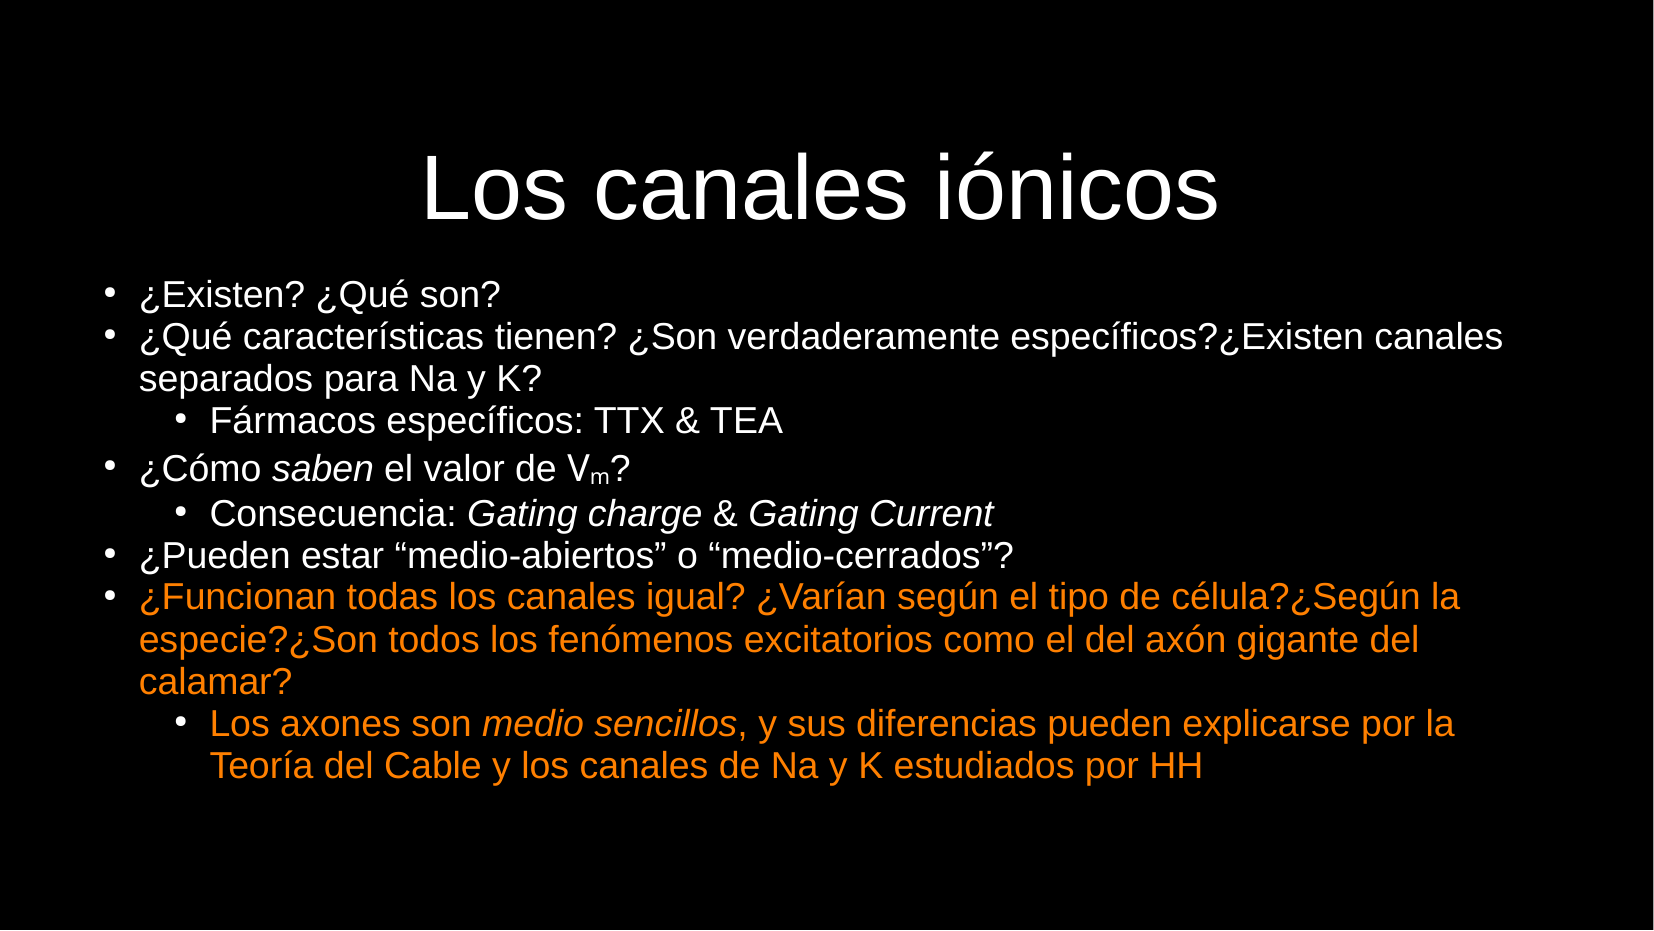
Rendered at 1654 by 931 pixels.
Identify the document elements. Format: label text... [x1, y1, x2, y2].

text_box ¿Existen? ¿Qué son? ¿Qué características tienen? ¿Son verdaderamente específicos?¿Existen canales separados para Na y K? Fármacos específicos: TTX & TEA ¿Cómo saben el valor de Vm? Consecuencia: Gating charge & Gating Current ¿Pueden estar “medio-abiertos” o “medio-cerrados”? ¿Funcionan todas los canales igual? ¿Varían según el tipo de célula?¿Según la especie?¿Son todos los fenómenos excitatorios como el del axón gigante del calamar? Los axones son medio sencillos, y sus diferencias pueden explicarse por la Teoría del Cable y los canales de Na y K estudiados por HH [88, 265, 1565, 834]
title Los canales iónicos [76, 110, 1565, 266]
